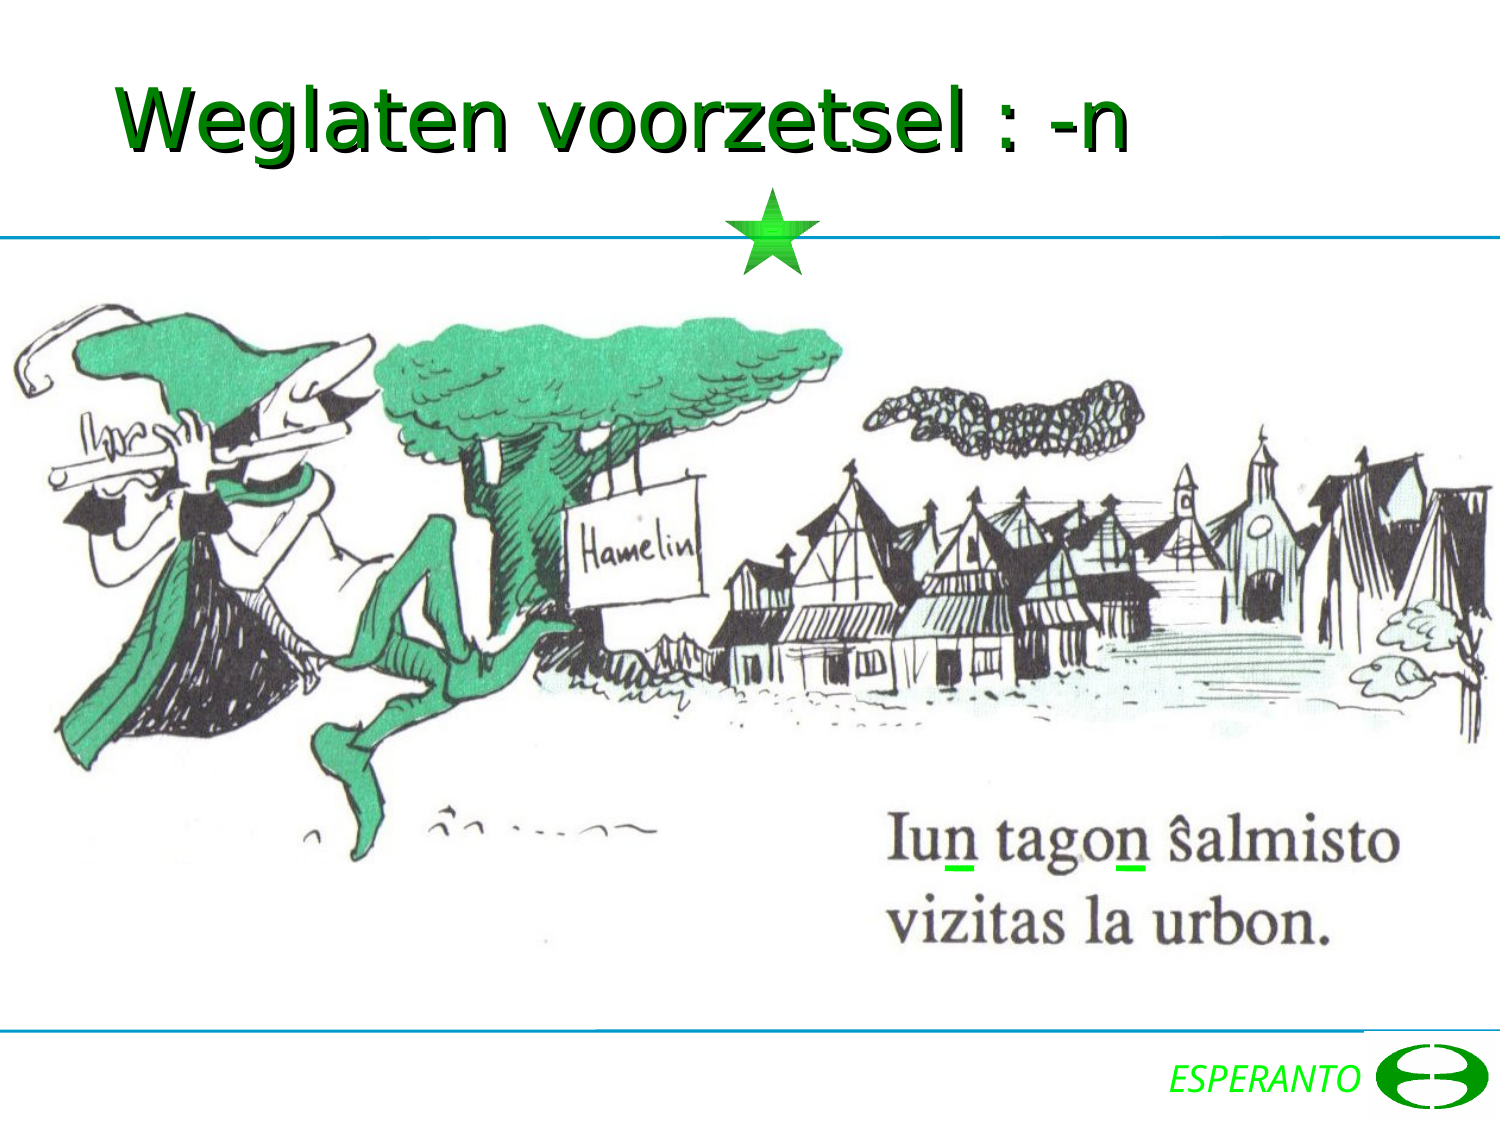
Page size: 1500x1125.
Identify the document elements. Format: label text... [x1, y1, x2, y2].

picture [1364, 1032, 1500, 1122]
picture [11, 293, 1495, 957]
title Weglaten voorzetsel : -n [112, 5, 1448, 245]
